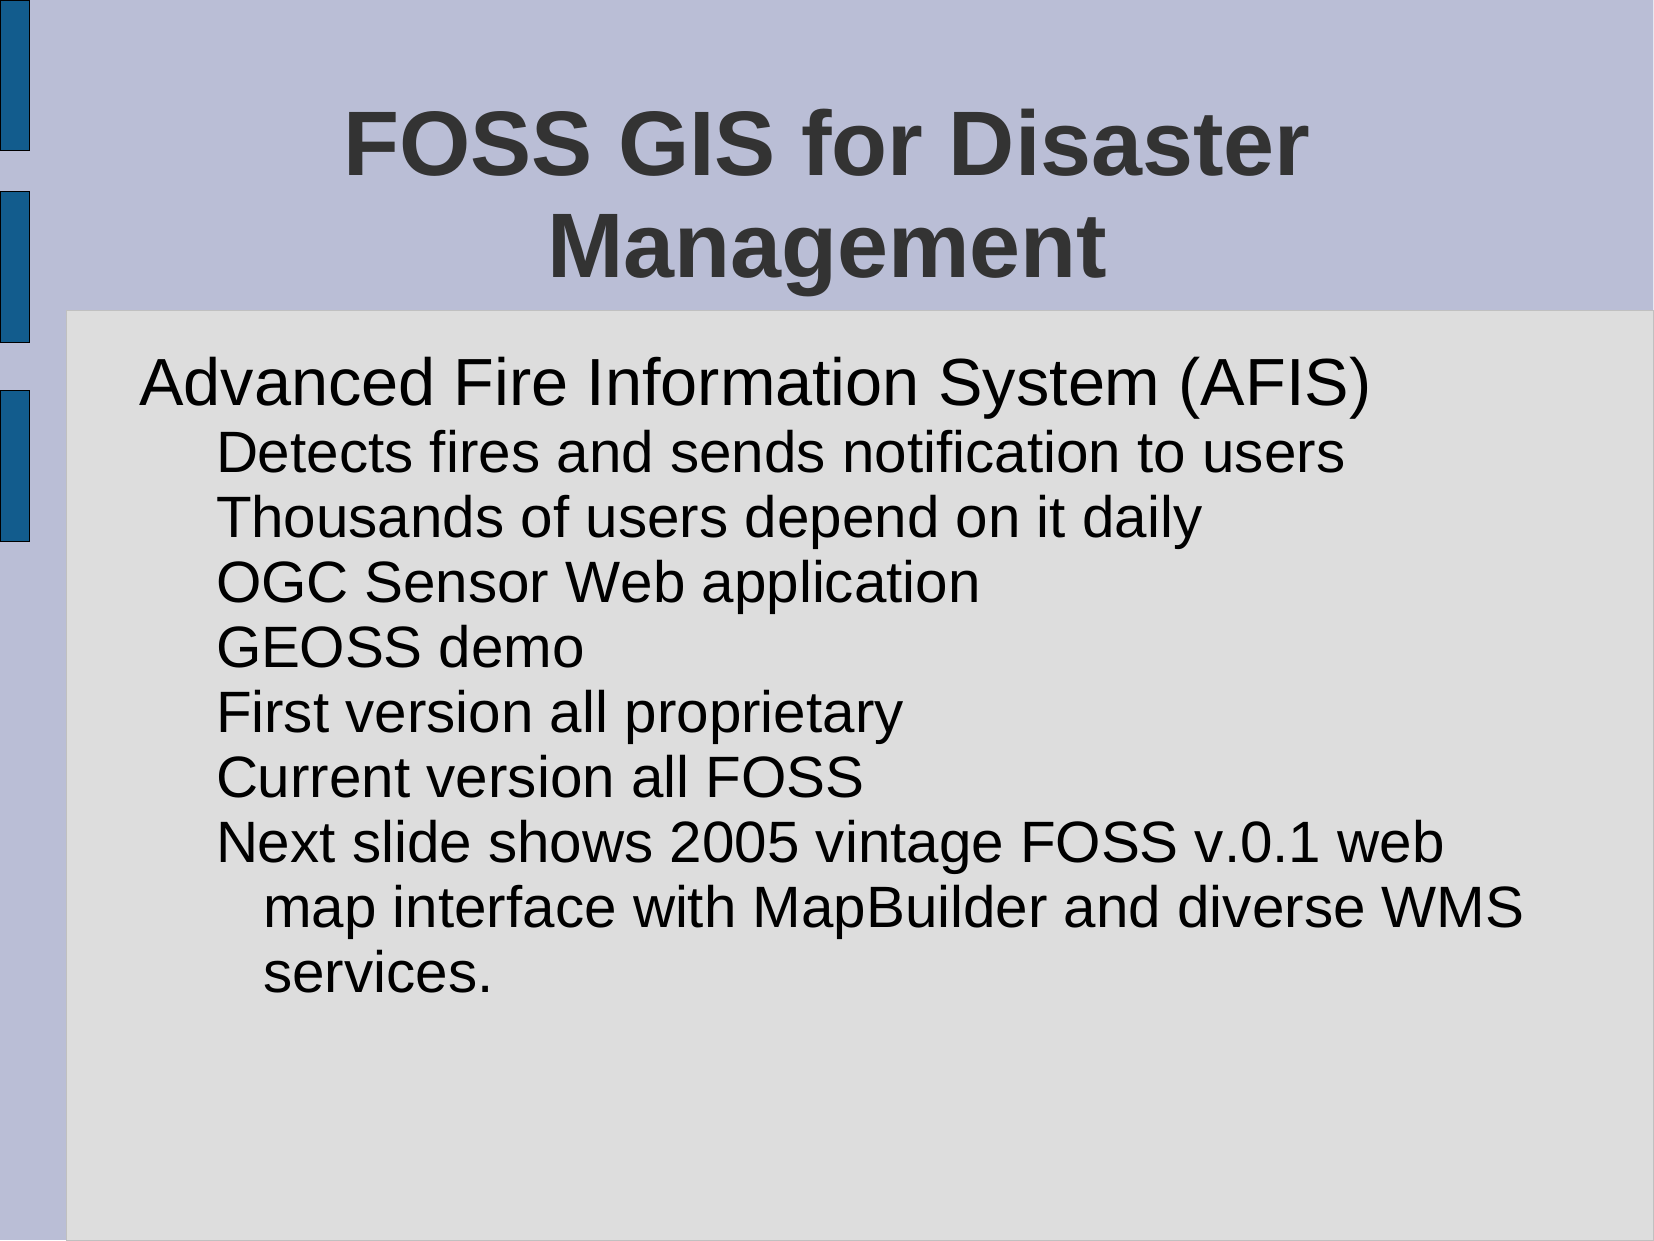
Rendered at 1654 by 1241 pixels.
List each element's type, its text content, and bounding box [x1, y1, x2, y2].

list Advanced Fire Information System (AFIS) Detects fires and sends notification to users Thousands of users depend on it daily OGC Sensor Web application GEOSS demo First version all proprietary Current version all FOSS Next slide shows 2005 vintage FOSS v.0.1 web map interface with MapBuilder and diverse WMS services. [121, 344, 1534, 1127]
title FOSS GIS for Disaster Management [121, 92, 1534, 298]
